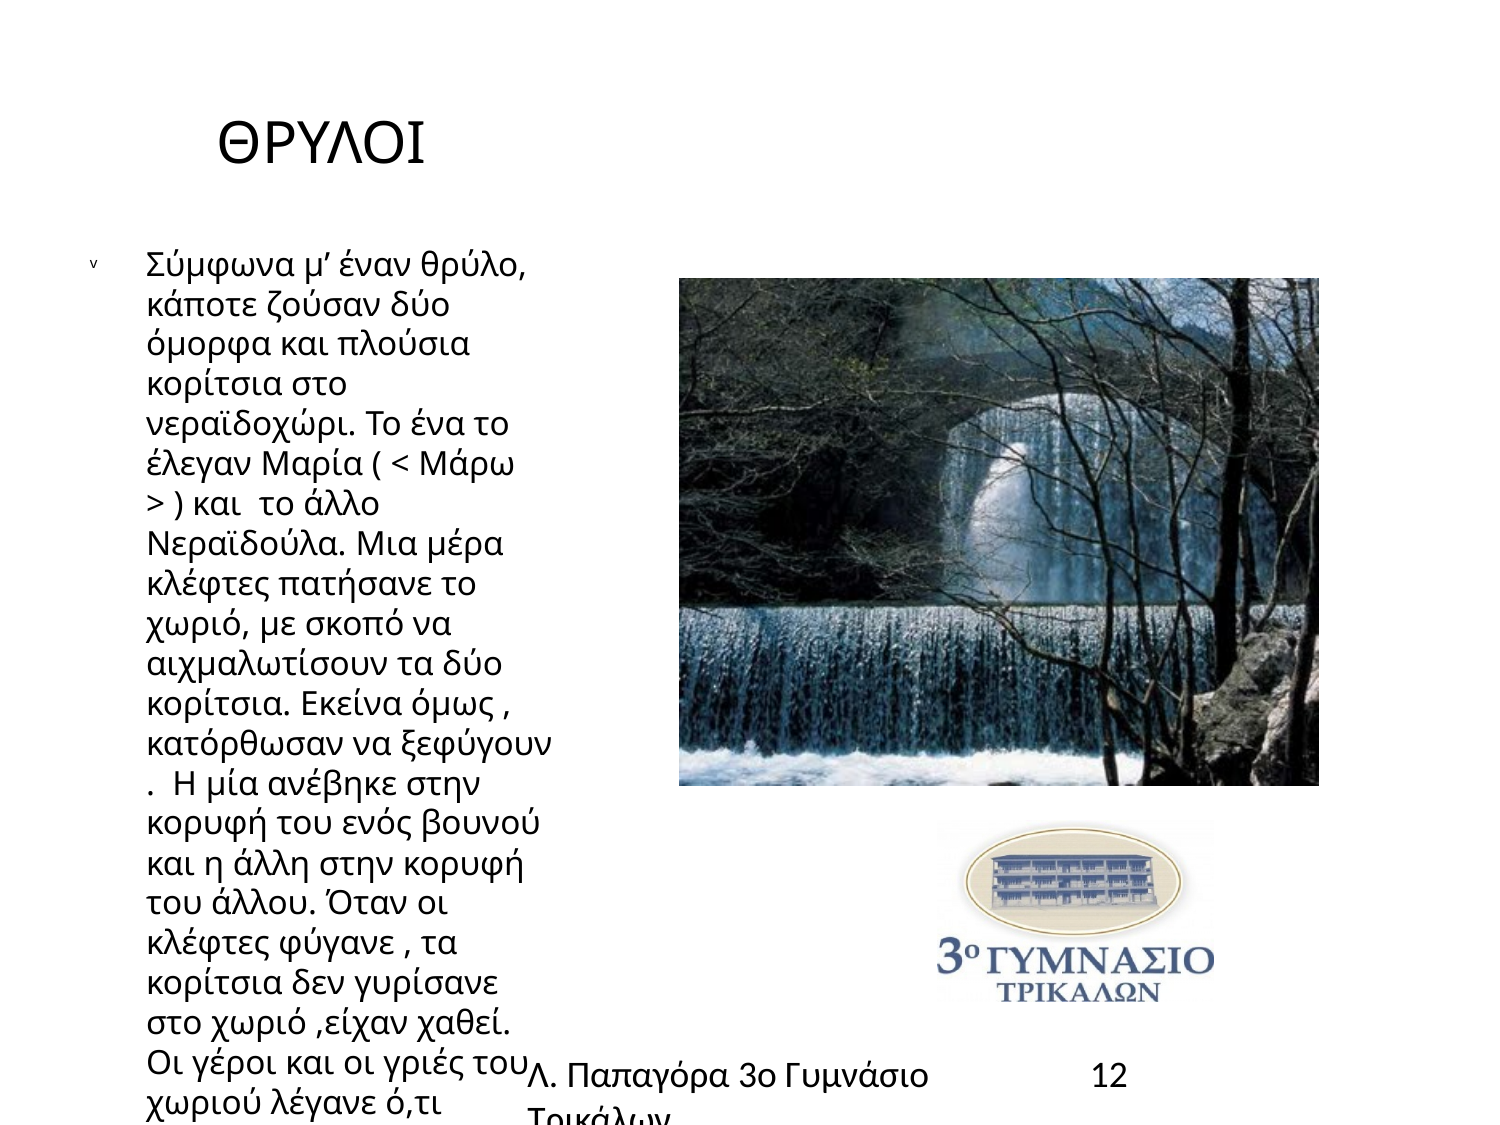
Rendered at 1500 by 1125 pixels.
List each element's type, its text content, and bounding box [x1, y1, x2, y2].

picture [679, 278, 1319, 786]
picture [937, 820, 1214, 1002]
footer Λ. Παπαγόρα 3ο Γυμνάσιο Τρικάλων [512, 1042, 988, 1103]
title ΘΡΥΛΟΙ [75, 44, 569, 235]
list Σύμφωνα μ’ έναν θρύλο, κάποτε ζούσαν δύο όμορφα και πλούσια κορίτσια στο νεραϊδοχώρι. Το ένα το έλεγαν Μαρία ( < Μάρω > ) και το άλλο Νεραϊδούλα. Μια μέρα κλέφτες πατήσανε το χωριό, με σκοπό να αιχμαλωτίσουν τα δύο κορίτσια. Εκείνα όμως , κατόρθωσαν να ξεφύγουν . Η μία ανέβηκε στην κορυφή του ενός βουνού και η άλλη στην κορυφή του άλλου. Όταν οι κλέφτες φύγανε , τα κορίτσια δεν γυρίσανε στο χωριό ,είχαν χαθεί. Οι γέροι και οι γριές του χωριού λέγανε ό,τι πολλές φορές , τις φεγγαρόλουστες βραδιές ,βλέπανε τις σκιές τους και τις νύχτες άκουγαν τις παραπονιάρικες φωνές τους . Από τότε τα βουνά πήραν τα ονόματα < Μαρόσα > και < Νεράιδα > , εξού και η ονομασία του χωριού < Νεραϊδοχώρι >. [75, 235, 569, 1005]
slide_number <αριθμός> [1074, 1042, 1425, 1103]
